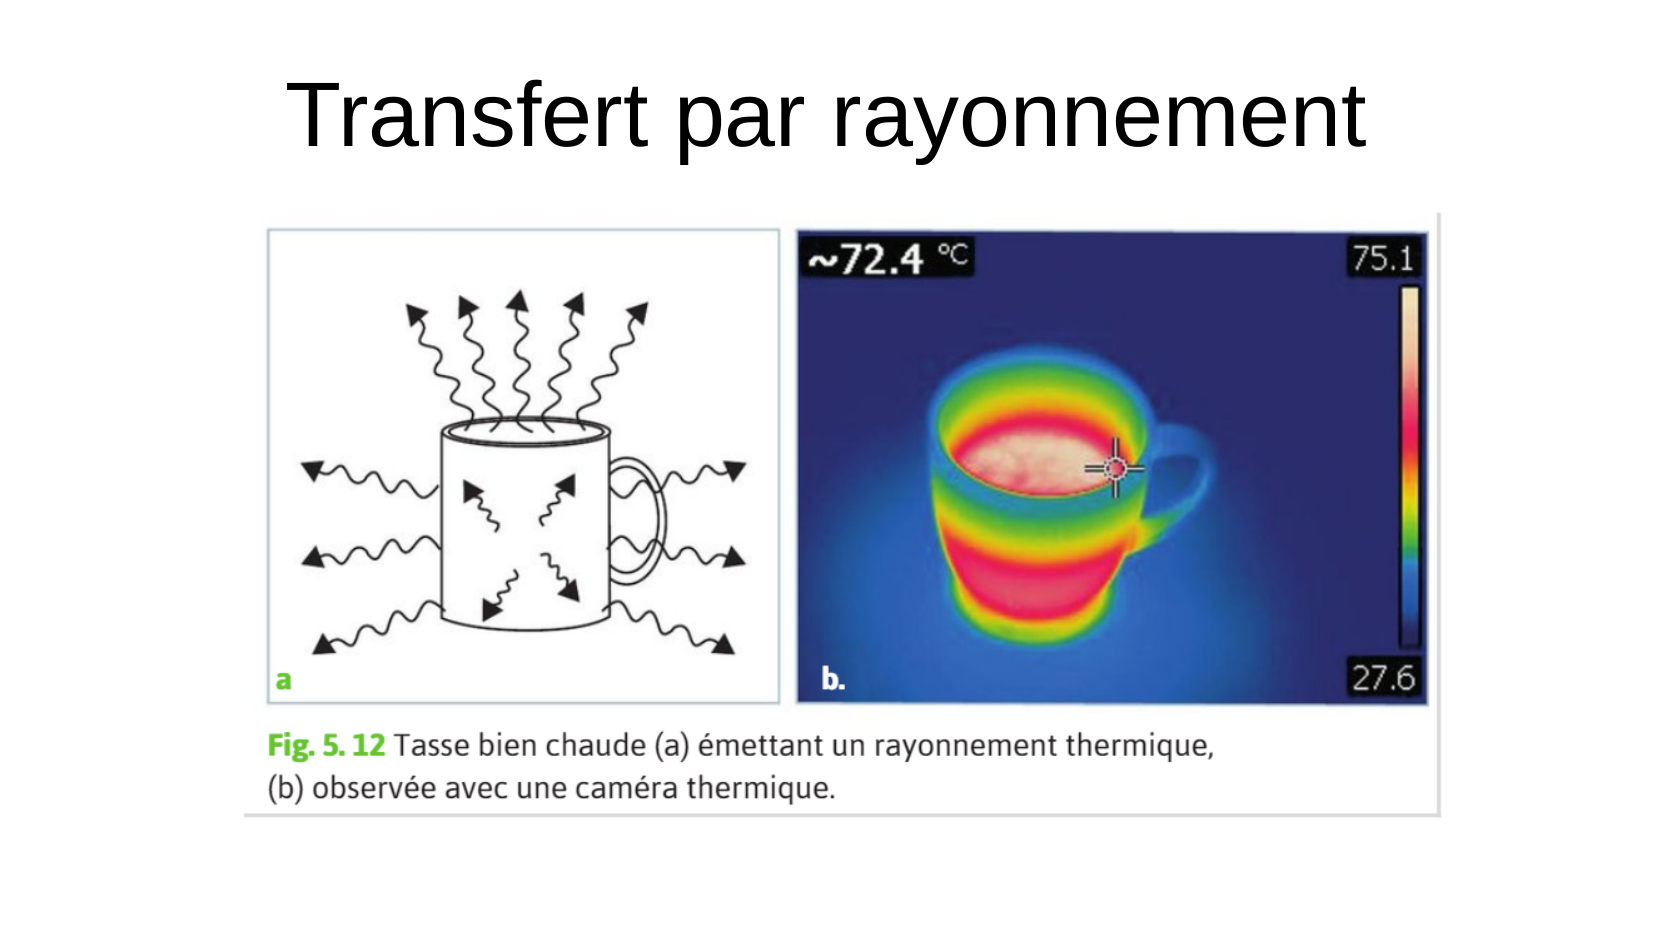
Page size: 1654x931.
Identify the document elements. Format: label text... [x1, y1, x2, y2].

picture [233, 200, 1477, 851]
title Transfert par rayonnement [82, 37, 1571, 193]
